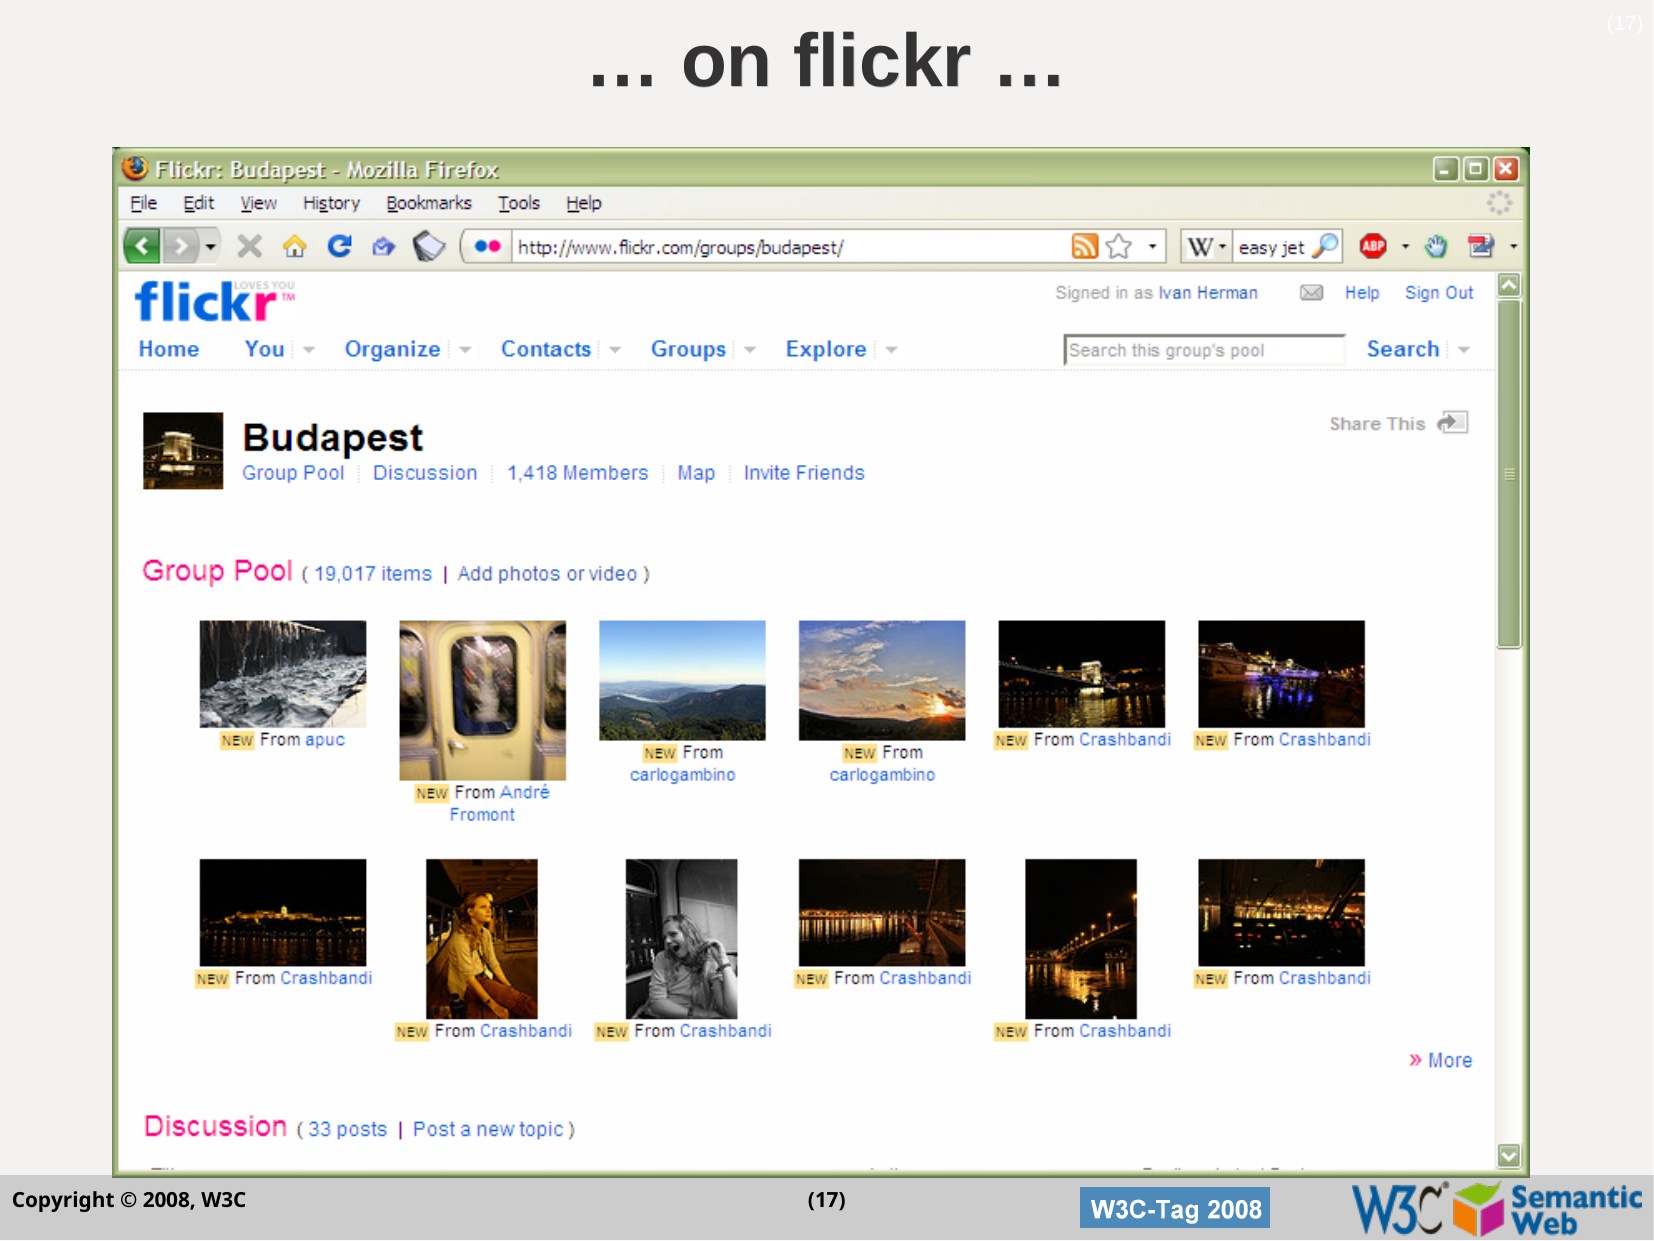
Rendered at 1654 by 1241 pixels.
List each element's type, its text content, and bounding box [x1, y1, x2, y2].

picture [1080, 1187, 1270, 1228]
title … on flickr … [0, 0, 1654, 119]
picture [112, 147, 1642, 1237]
